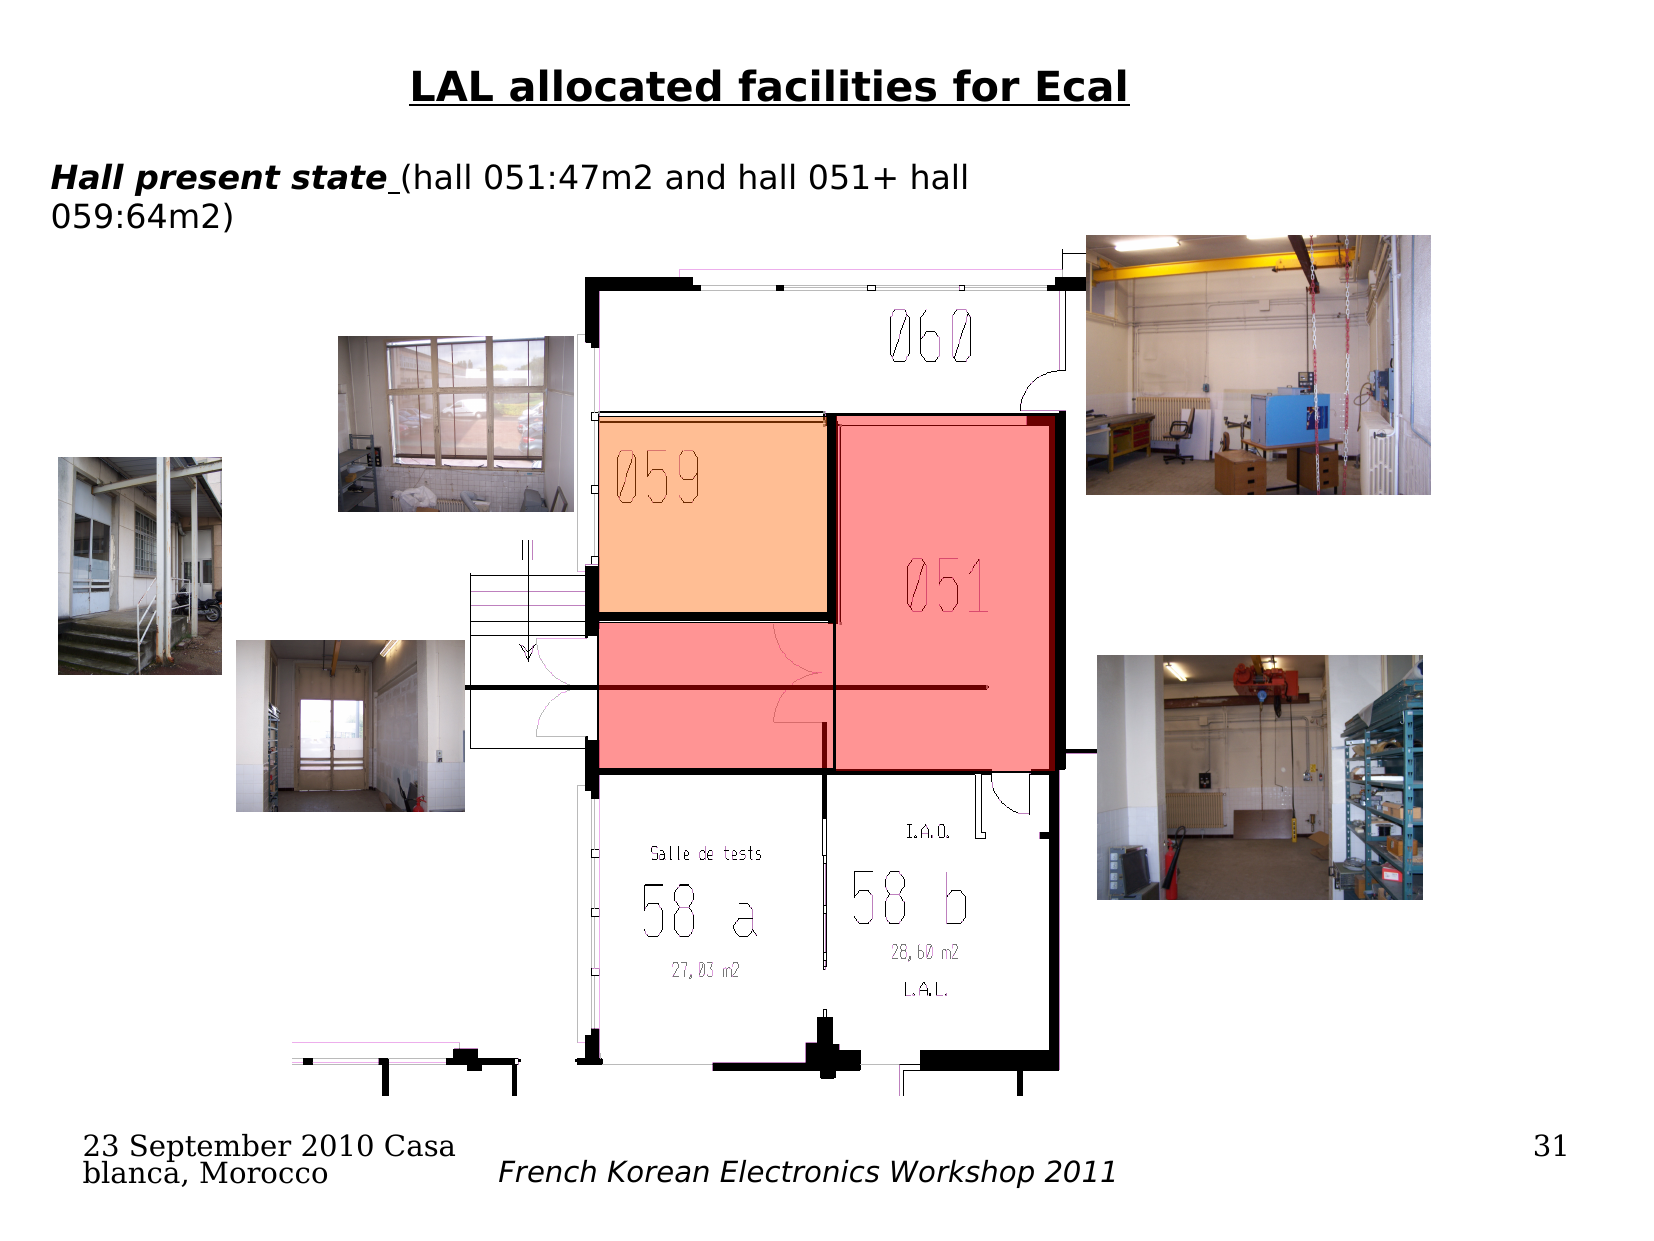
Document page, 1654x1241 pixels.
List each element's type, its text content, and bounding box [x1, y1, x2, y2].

text_box [597, 415, 1056, 772]
text_box Hall present state (hall 051:47m2 and hall 051+ hall 059:64m2) [35, 99, 1152, 305]
picture [236, 235, 1431, 1096]
picture [58, 457, 222, 675]
text_box LAL allocated facilities for Ecal [394, 54, 1145, 119]
text_box [598, 416, 828, 613]
